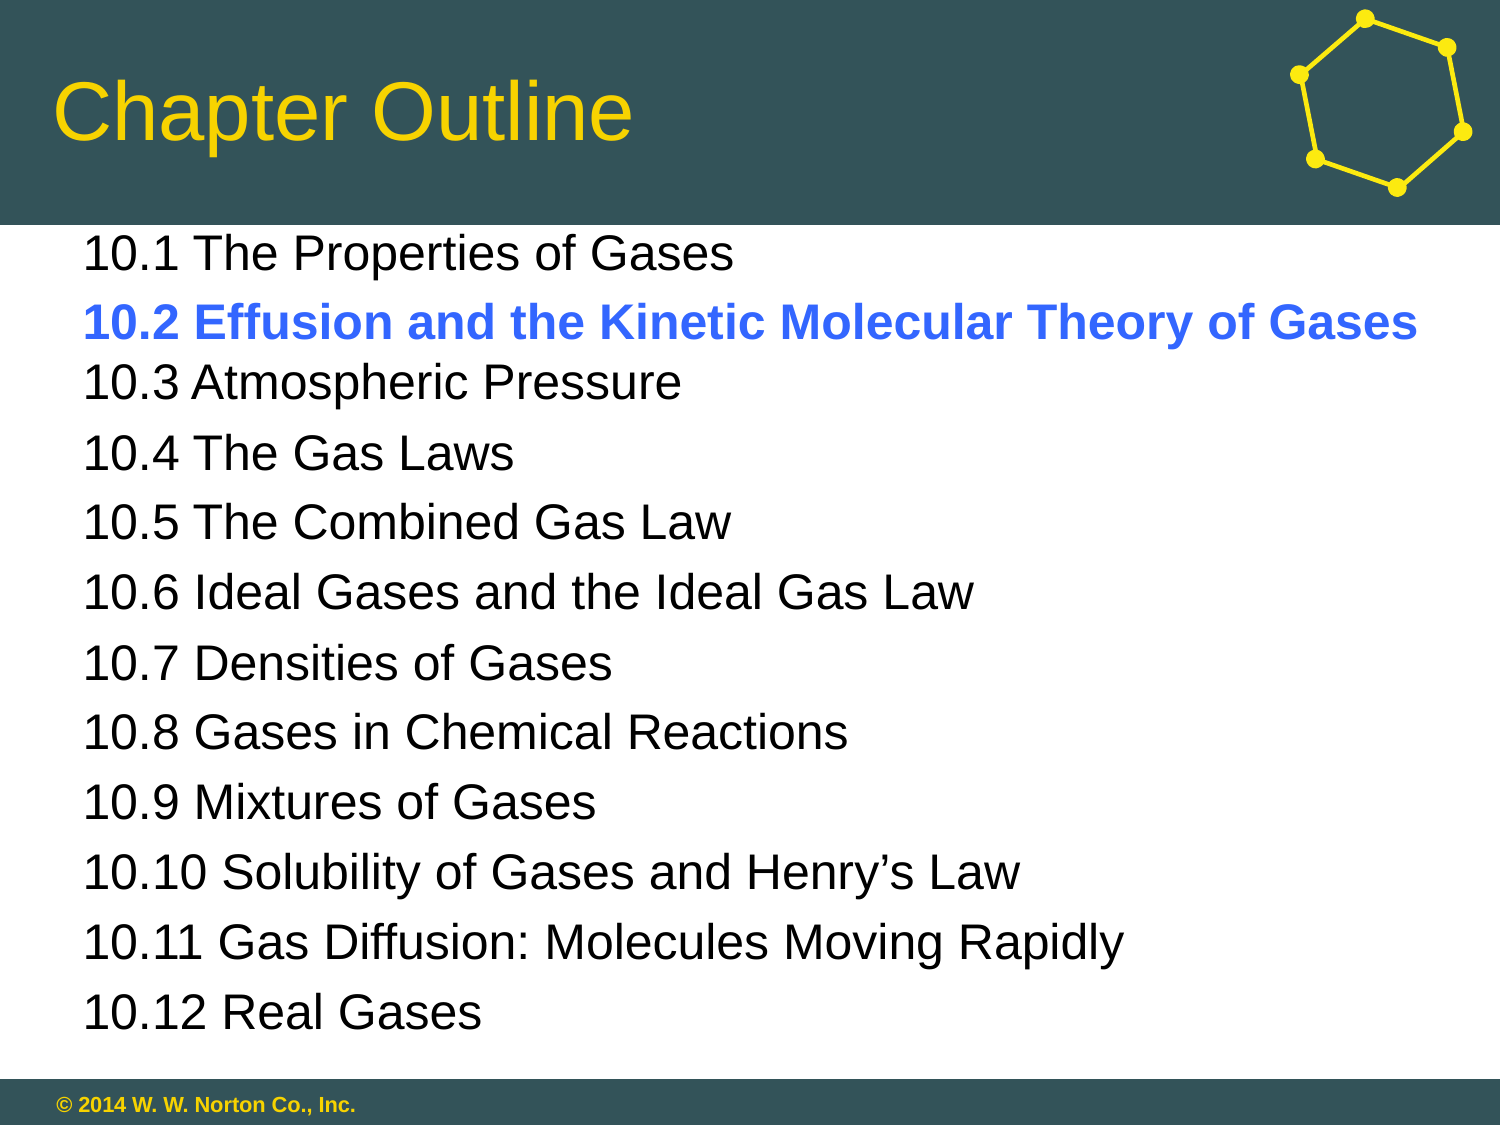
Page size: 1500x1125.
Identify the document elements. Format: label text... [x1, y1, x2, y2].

title Chapter Outline [37, 19, 1118, 195]
list 10.1 The Properties of Gases 10.2 Effusion and the Kinetic Molecular Theory of Gases 10.3 Atmospheric Pressure 10.4 The Gas Laws 10.5 The Combined Gas Law 10.6 Ideal Gases and the Ideal Gas Law 10.7 Densities of Gases 10.8 Gases in Chemical Reactions 10.9 Mixtures of Gases 10.10 Solubility of Gases and Henry’s Law 10.11 Gas Diffusion: Molecules Moving Rapidly 10.12 Real Gases [67, 212, 1468, 1013]
